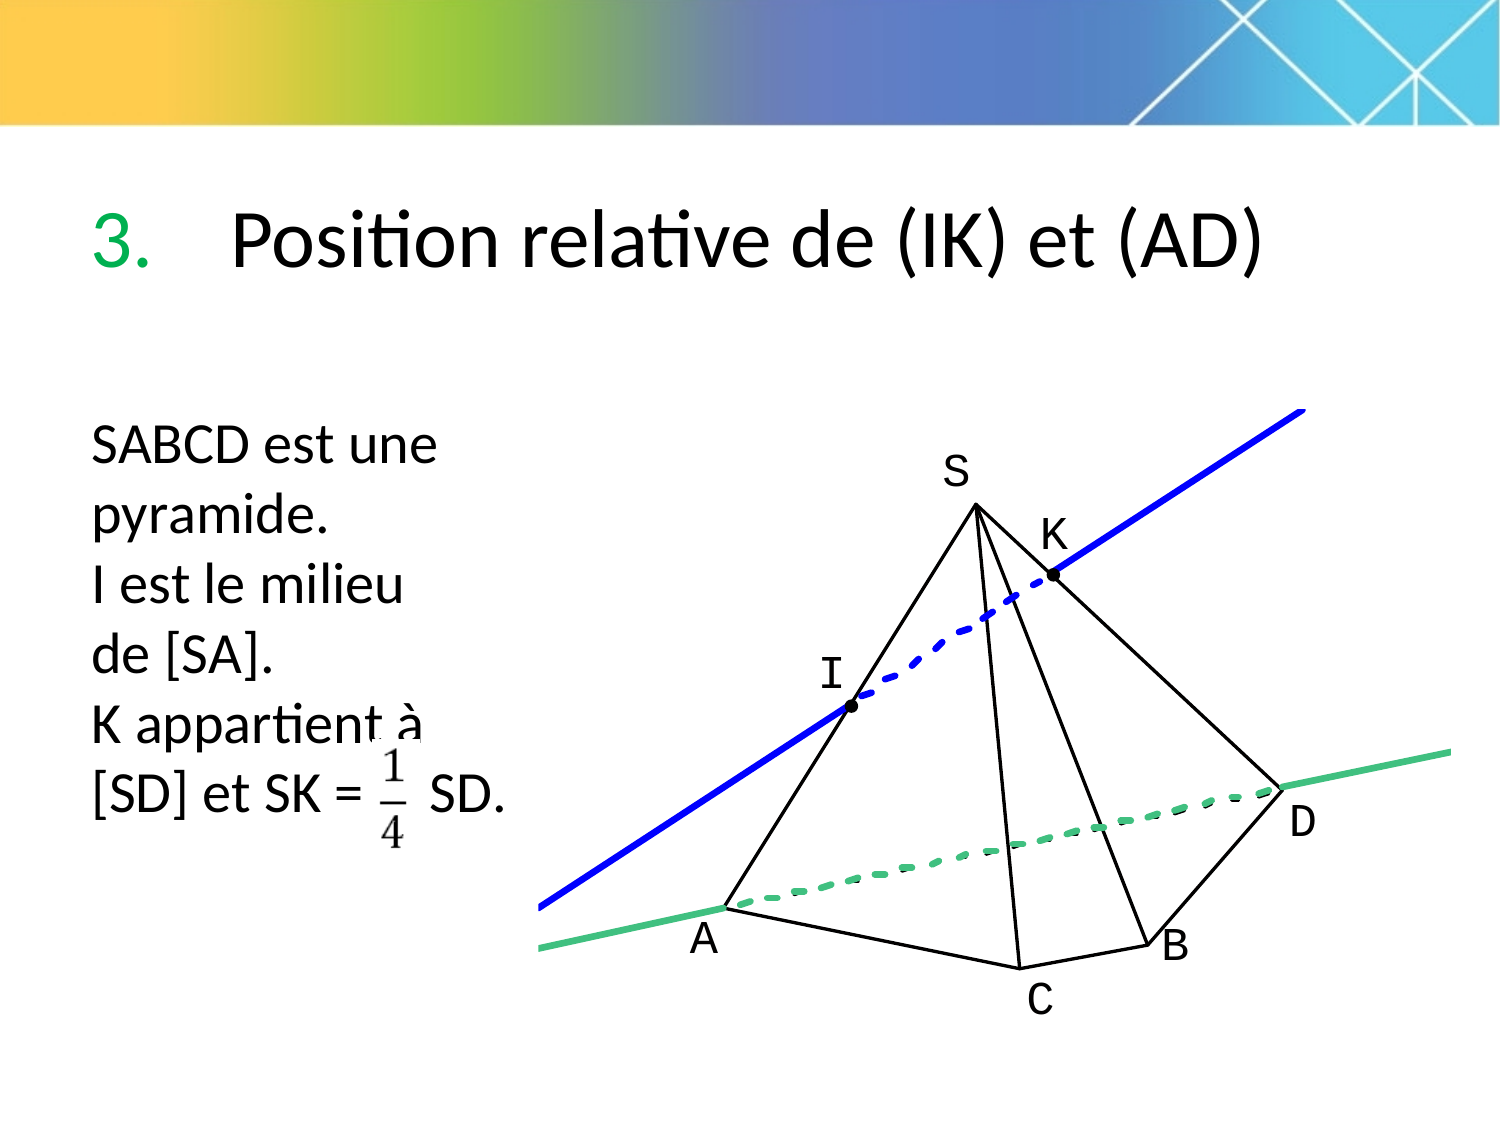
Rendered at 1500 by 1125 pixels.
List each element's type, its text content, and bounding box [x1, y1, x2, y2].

picture [538, 409, 1451, 1071]
picture [372, 739, 420, 859]
picture [0, 0, 1500, 127]
title Position relative de (IK) et (AD) [75, 163, 1500, 305]
text_box SABCD est une pyramide. I est le milieu de [SA]. K appartient à [SD] et SK = SD. [76, 397, 538, 833]
